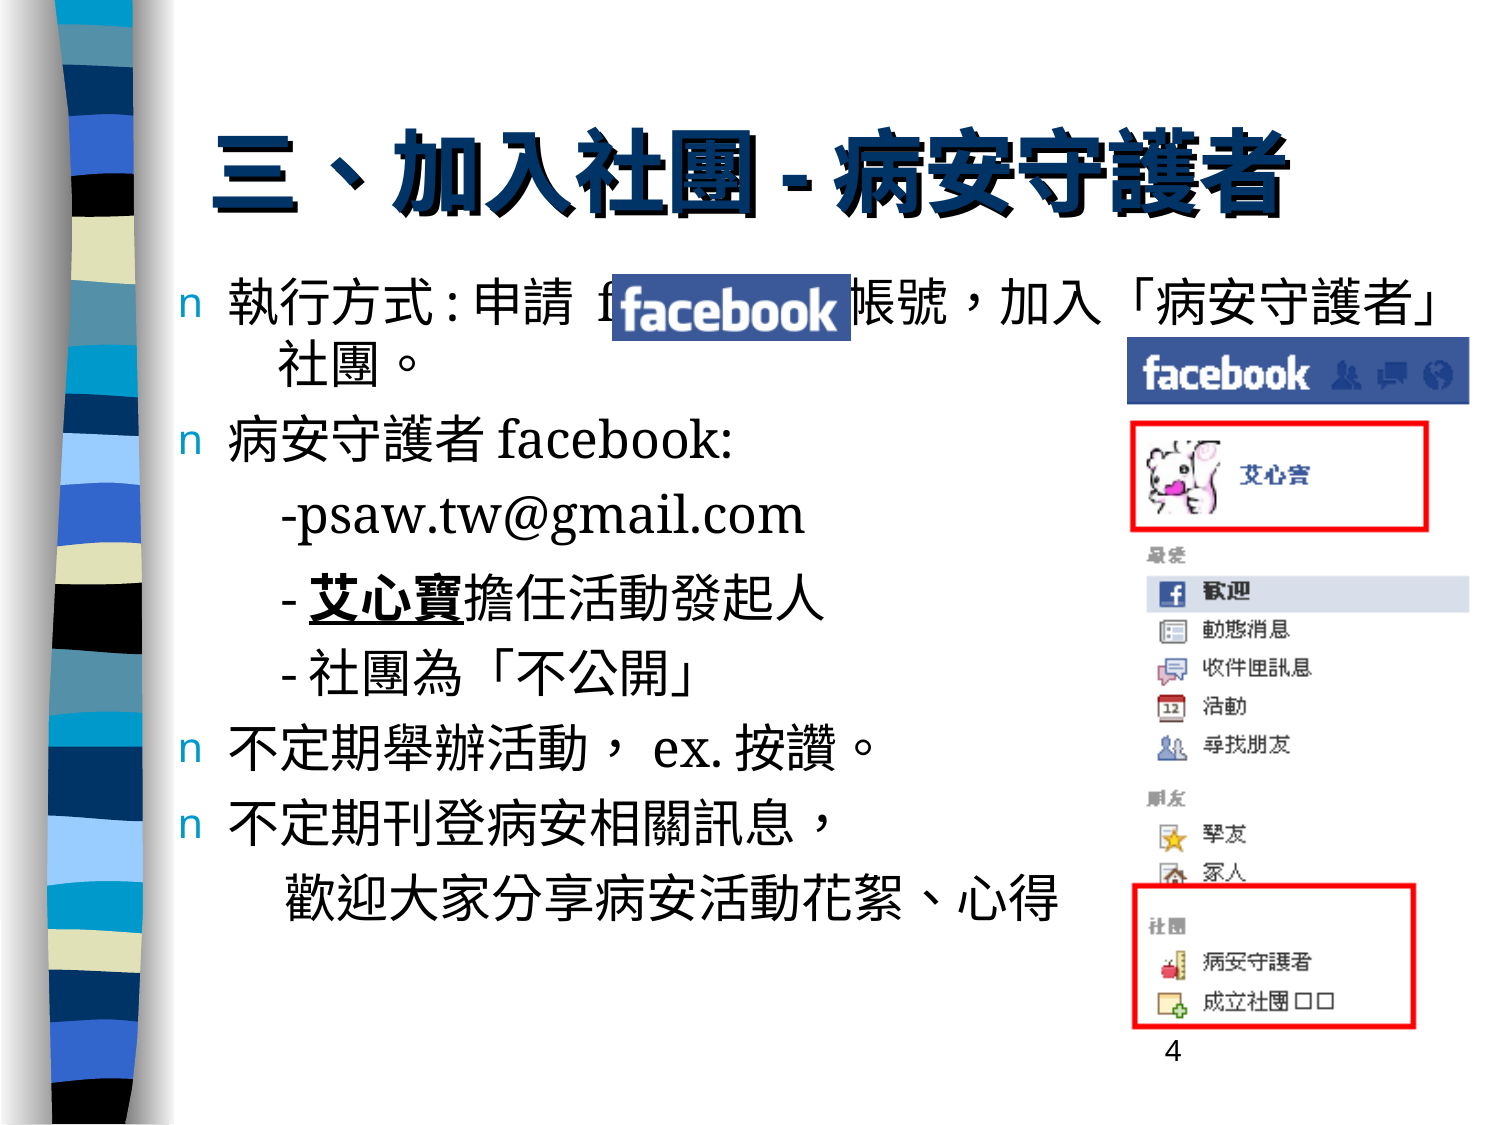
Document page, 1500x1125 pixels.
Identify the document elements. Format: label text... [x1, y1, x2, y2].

title 三、加入社團-病安守護者 [192, 75, 1468, 262]
text_box [1149, 1025, 1463, 1101]
chart [1127, 938, 1477, 1037]
list 執行方式:申請 facebook 帳號，加入「病安守護者」社團。 病安守護者facebook: -psaw.tw@gmail.com -艾心寶擔任活動發起人 -社團為「不公開」 不定期舉辦活動，ex.按讚。 不定期刊登病安相關訊息， 歡迎大家分享病安活動花絮、心得 [162, 262, 1500, 938]
chart [612, 275, 851, 341]
